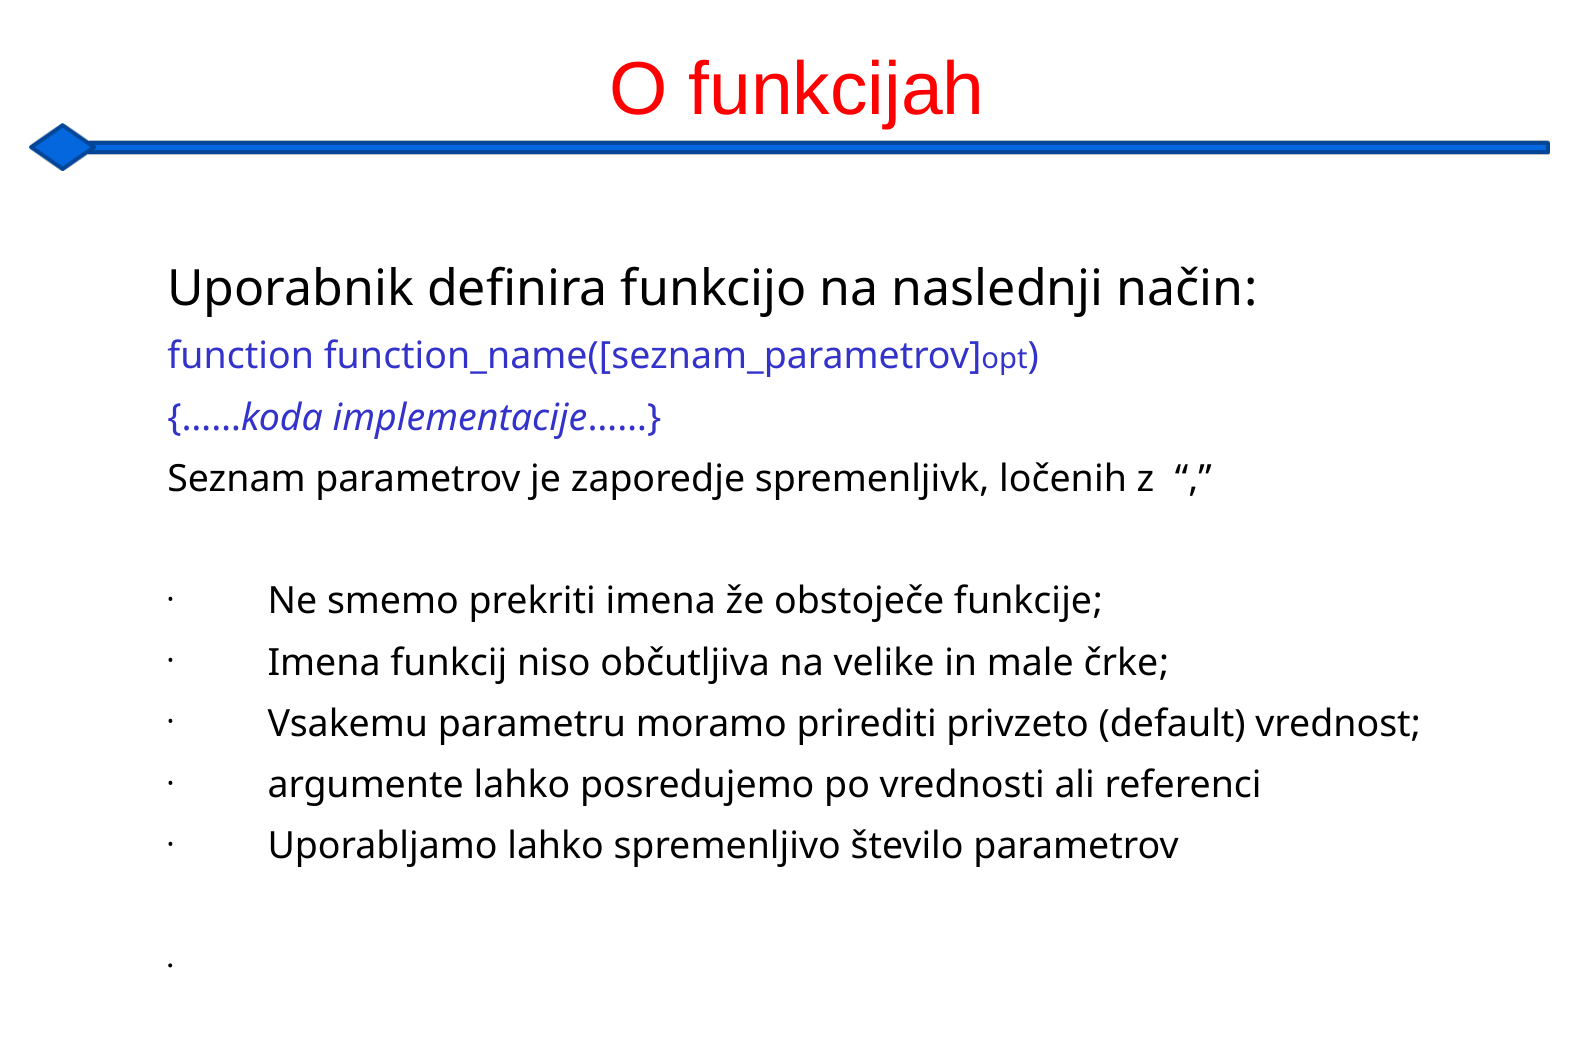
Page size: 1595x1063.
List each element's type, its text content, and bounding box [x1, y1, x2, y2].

text_box Uporabnik definira funkcijo na naslednji način: function function_name([seznam_parametrov]opt) {……koda implementacije……} Seznam parametrov je zaporedje spremenljivk, ločenih z “,” Ne smemo prekriti imena že obstoječe funkcije; Imena funkcij niso občutljiva na velike in male črke; Vsakemu parametru moramo prirediti privzeto (default) vrednost; argumente lahko posredujemo po vrednosti ali referenci Uporabljamo lahko spremenljivo število parametrov [167, 154, 1548, 1013]
title O funkcijah [167, 13, 1428, 154]
picture [28, 122, 167, 172]
picture [1428, 122, 1551, 172]
